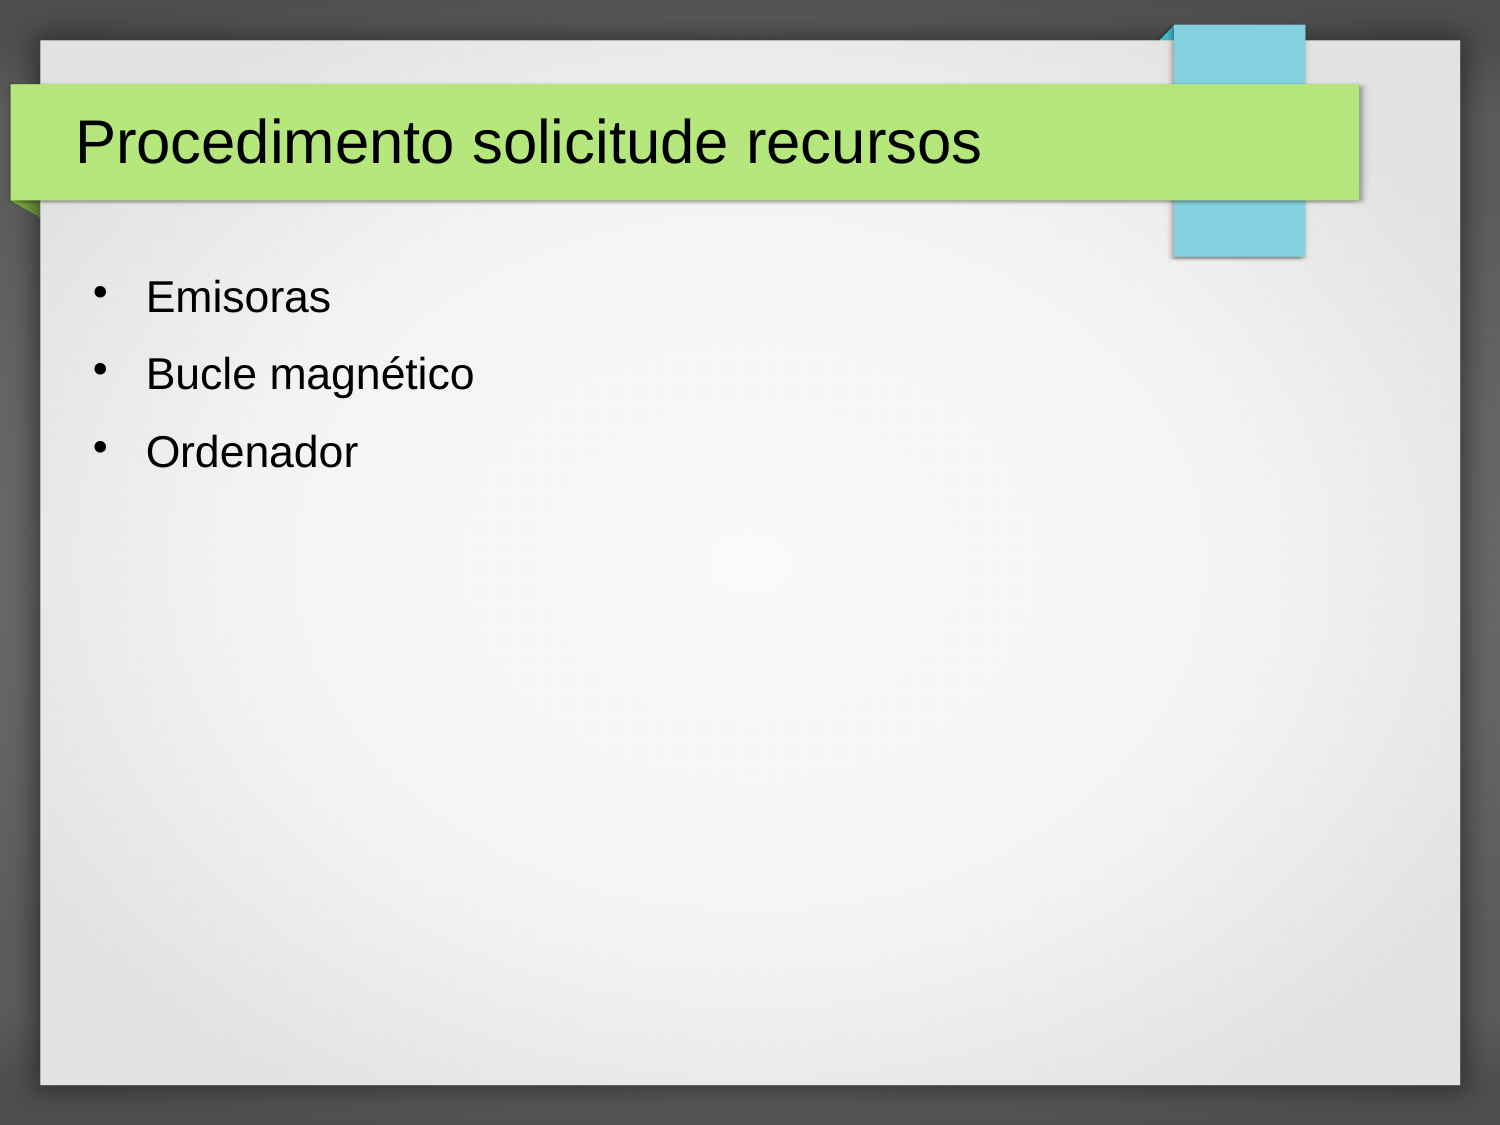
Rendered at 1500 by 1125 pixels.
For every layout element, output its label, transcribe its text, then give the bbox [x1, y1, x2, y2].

text_box Emisoras Bucle magnético Ordenador [74, 267, 1425, 921]
text_box Procedimento solicitude recursos [75, 85, 1147, 193]
picture [0, 0, 1500, 1125]
